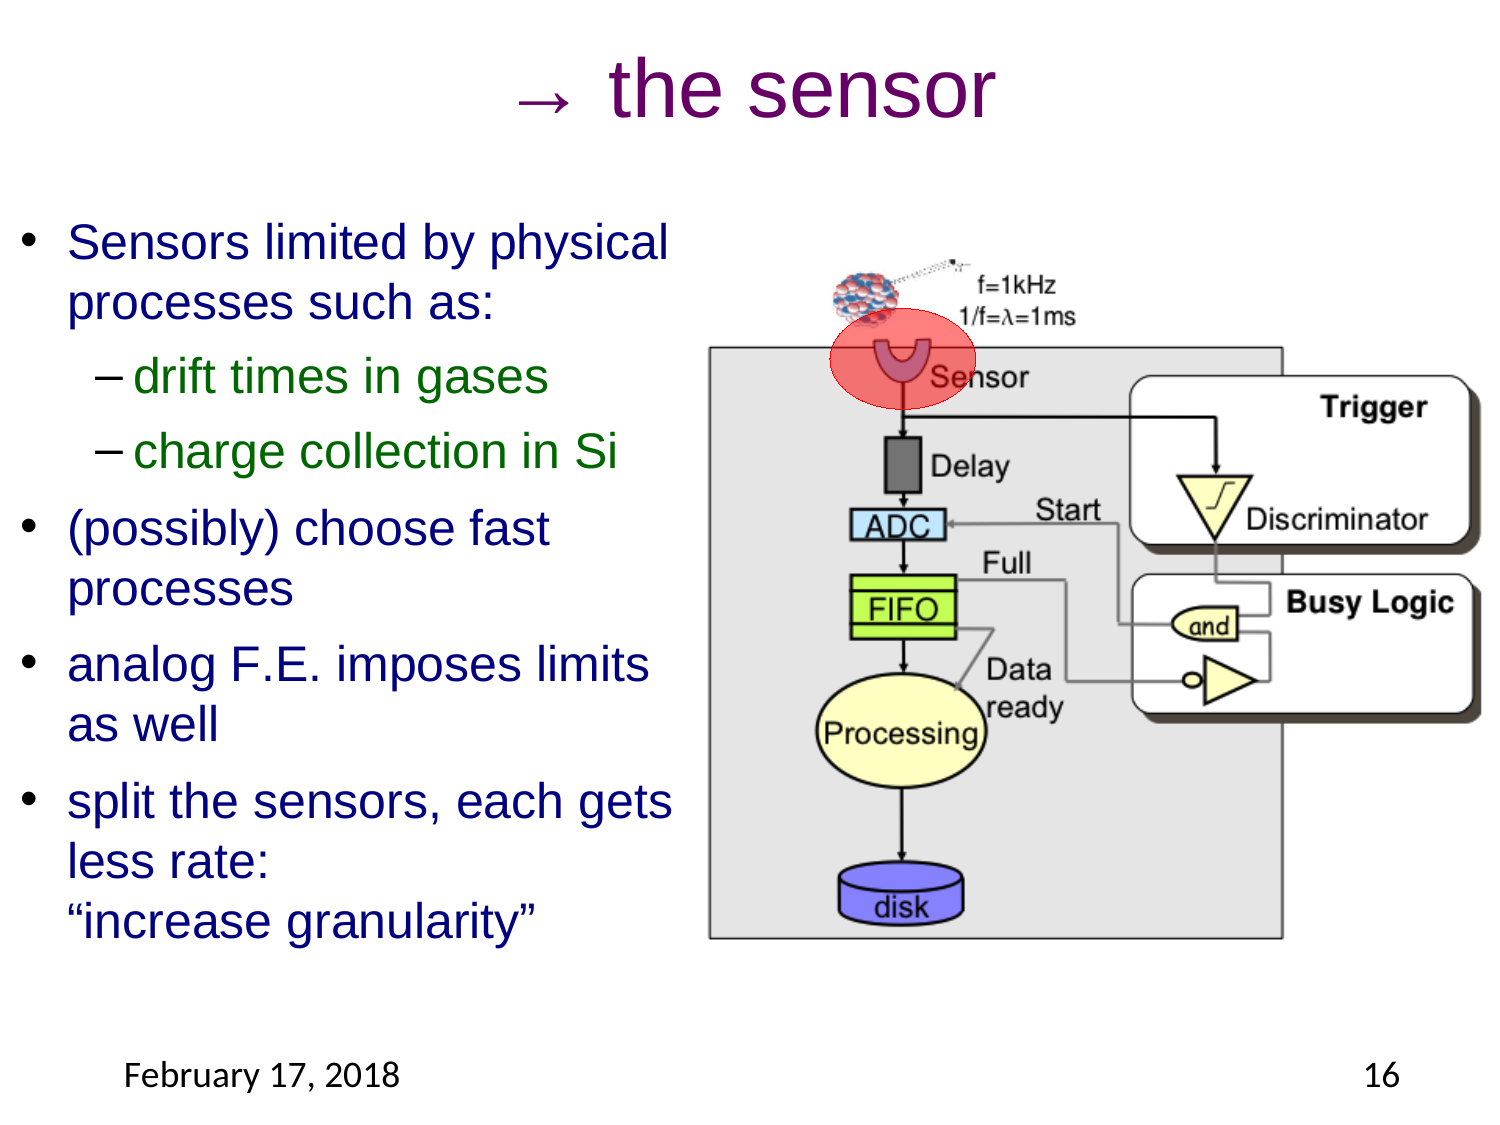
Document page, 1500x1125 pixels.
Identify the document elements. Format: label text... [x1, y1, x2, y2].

text_box [829, 308, 976, 410]
list Sensors limited by physical processes such as: drift times in gases charge collection in Si (possibly) choose fast processes analog F.E. imposes limits as well split the sensors, each gets less rate: “increase granularity” [5, 201, 691, 1021]
title → the sensor [6, 0, 1495, 169]
picture [702, 247, 1483, 961]
